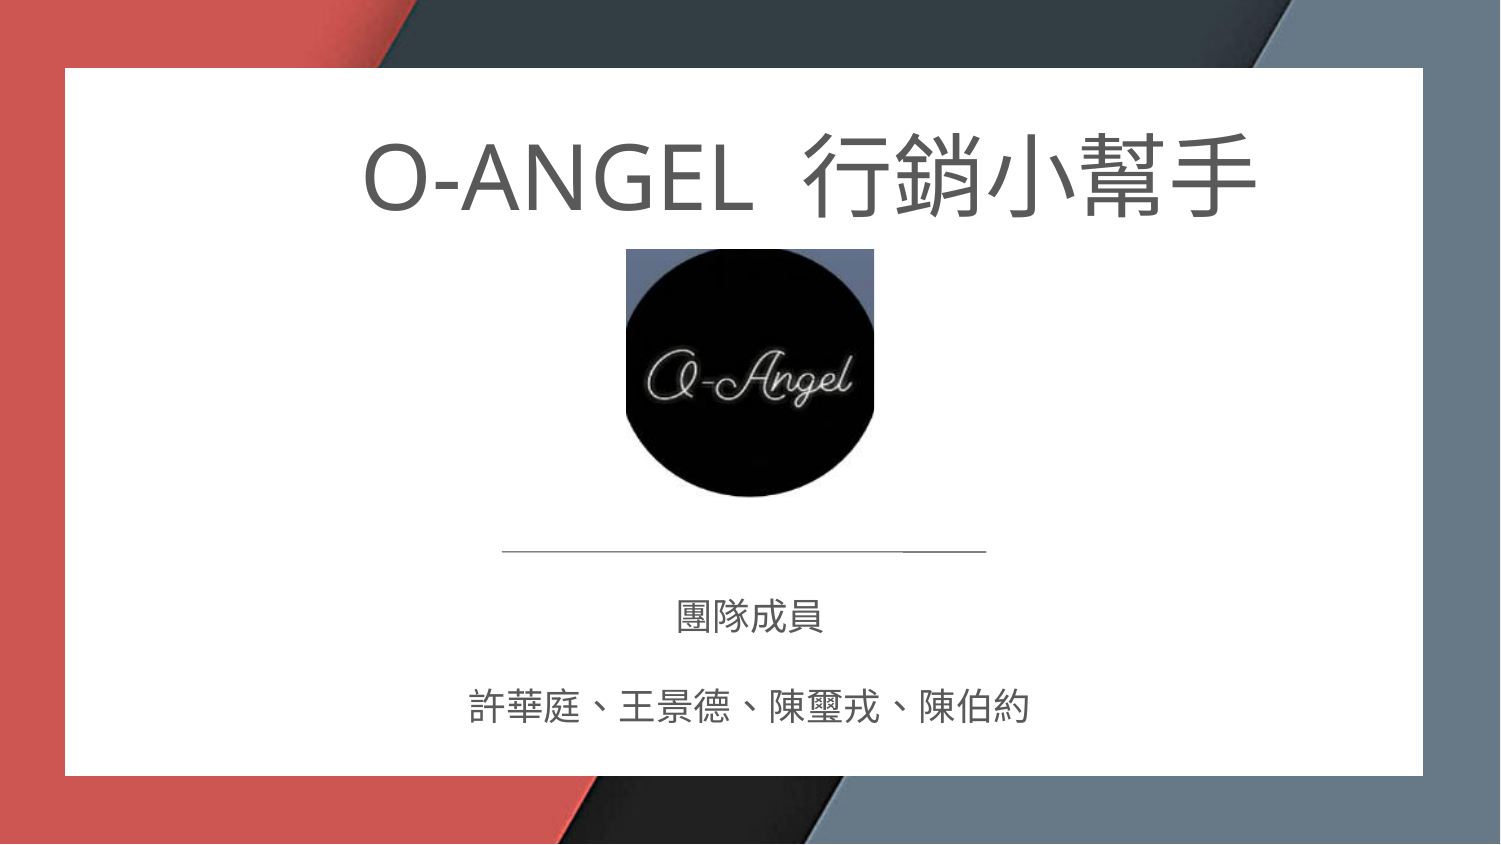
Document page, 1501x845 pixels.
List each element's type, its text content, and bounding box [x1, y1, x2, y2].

text_box O-ANGEL 行銷小幫手 [361, 119, 1261, 229]
picture [0, 0, 1501, 844]
text_box [65, 68, 1423, 776]
text_box 團隊成員 許華庭、王景德、陳璽戎、陳伯約 [378, 593, 1122, 728]
